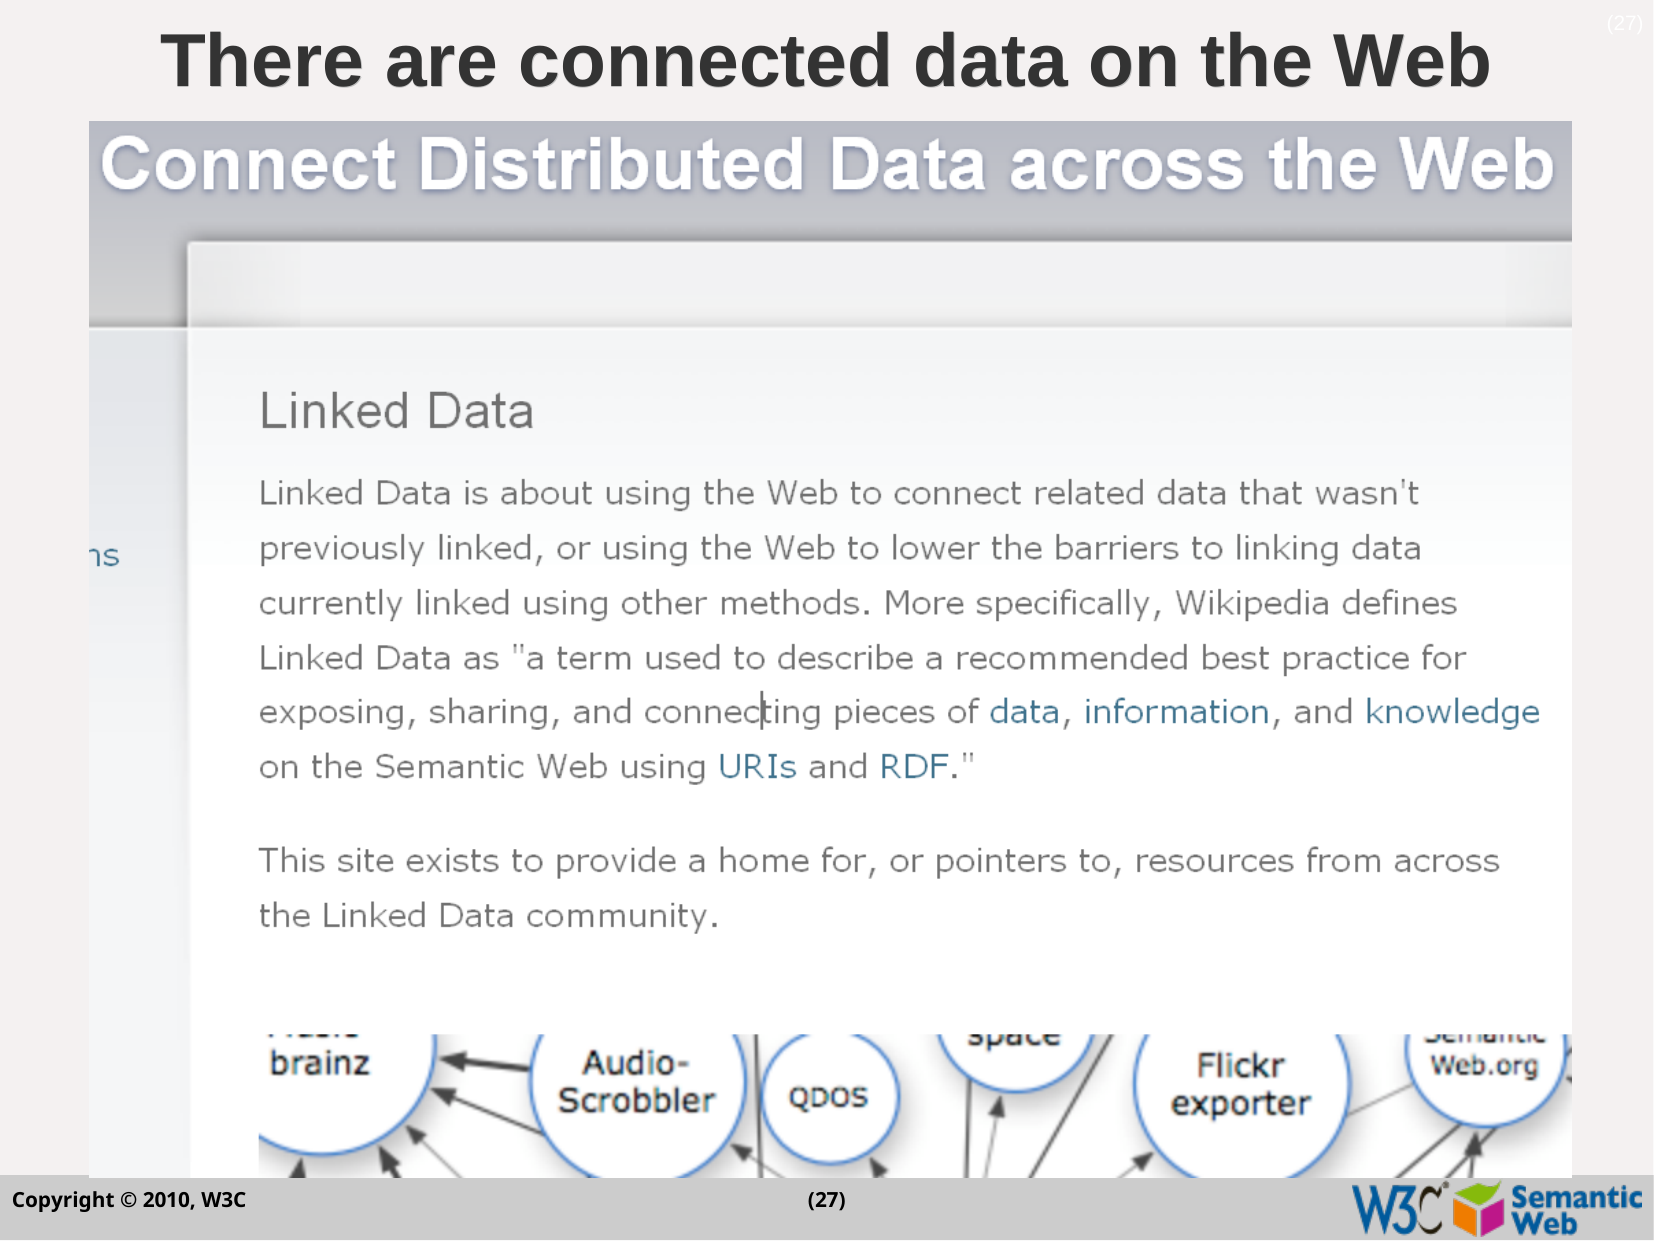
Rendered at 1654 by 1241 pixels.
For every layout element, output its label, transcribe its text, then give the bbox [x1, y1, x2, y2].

title There are connected data on the Web [0, 7, 1654, 111]
picture [89, 121, 1642, 1237]
